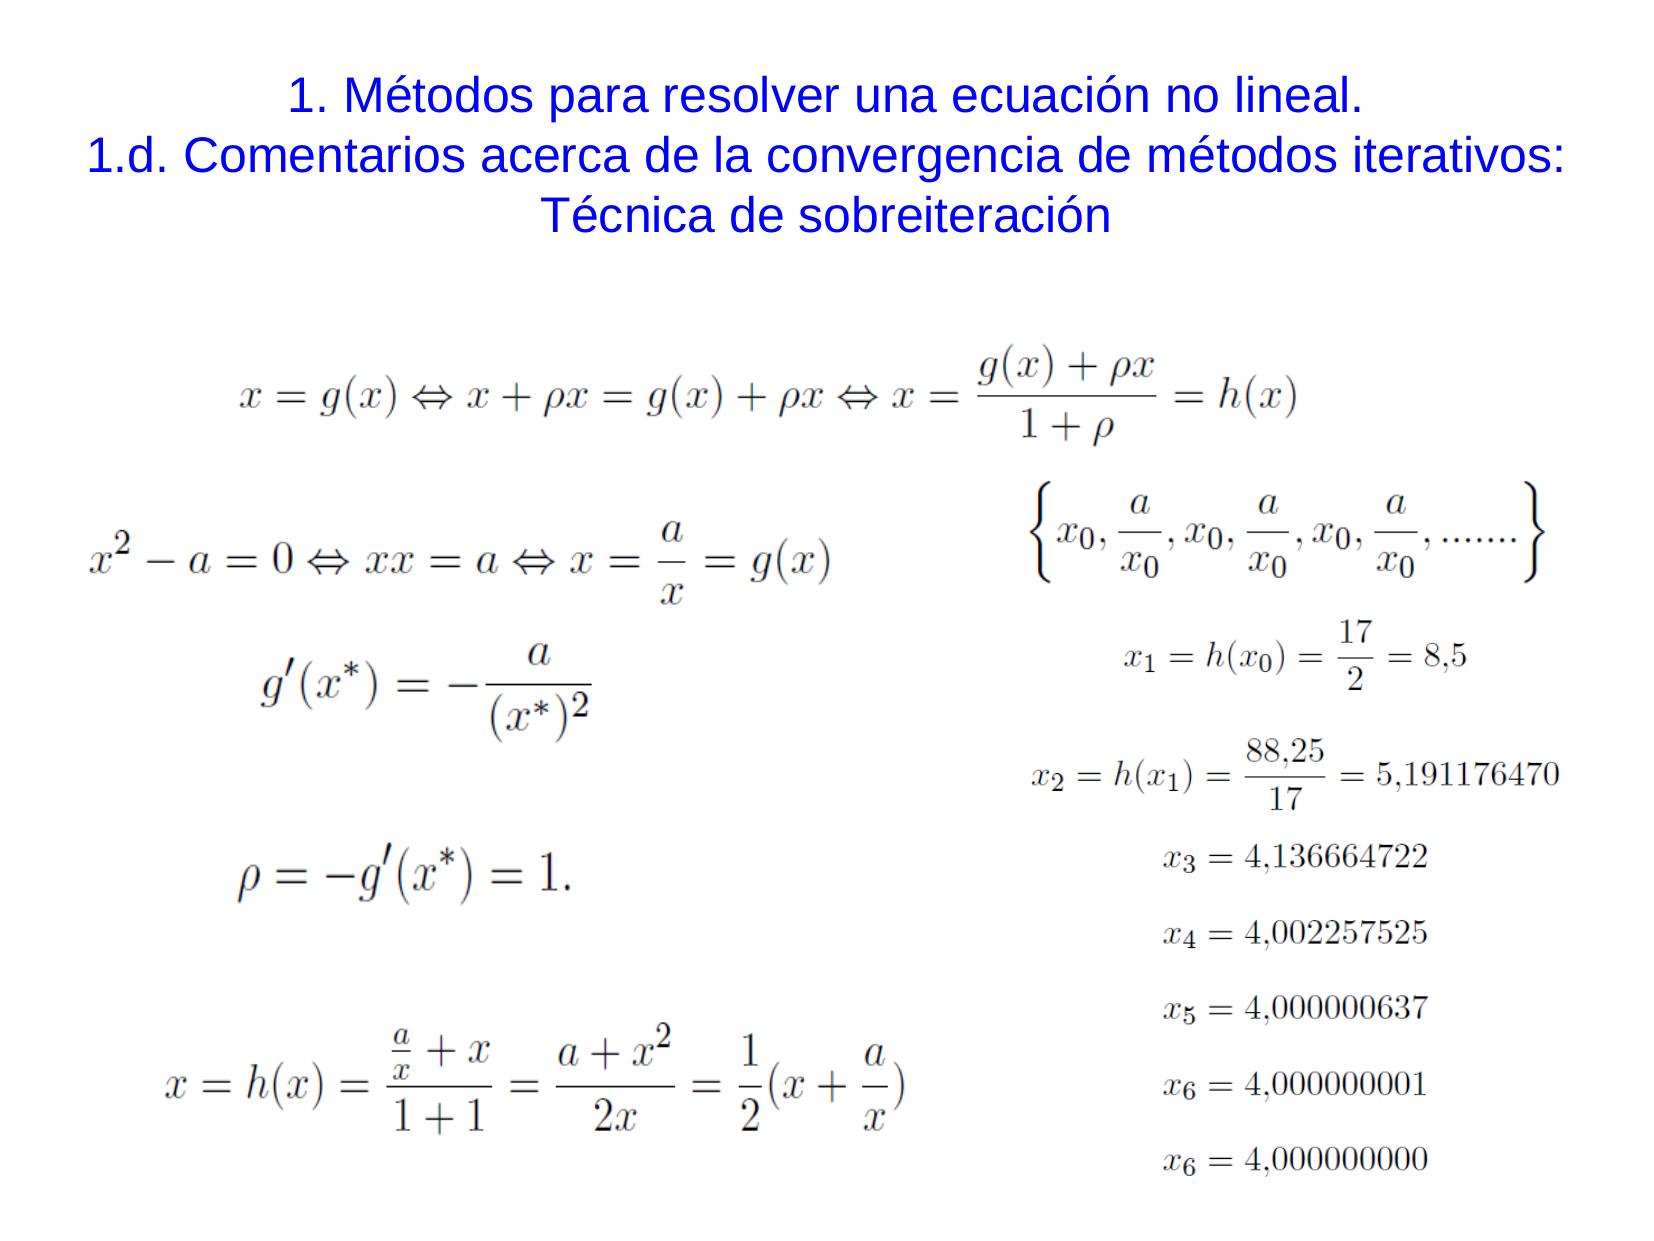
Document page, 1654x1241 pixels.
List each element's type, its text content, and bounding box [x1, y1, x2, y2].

picture [129, 1001, 945, 1180]
picture [17, 324, 1595, 1213]
title 1. Métodos para resolver una ecuación no lineal. 1.d. Comentarios acerca de la convergencia de métodos iterativos: Técnica de sobreiteración [82, 49, 1571, 257]
